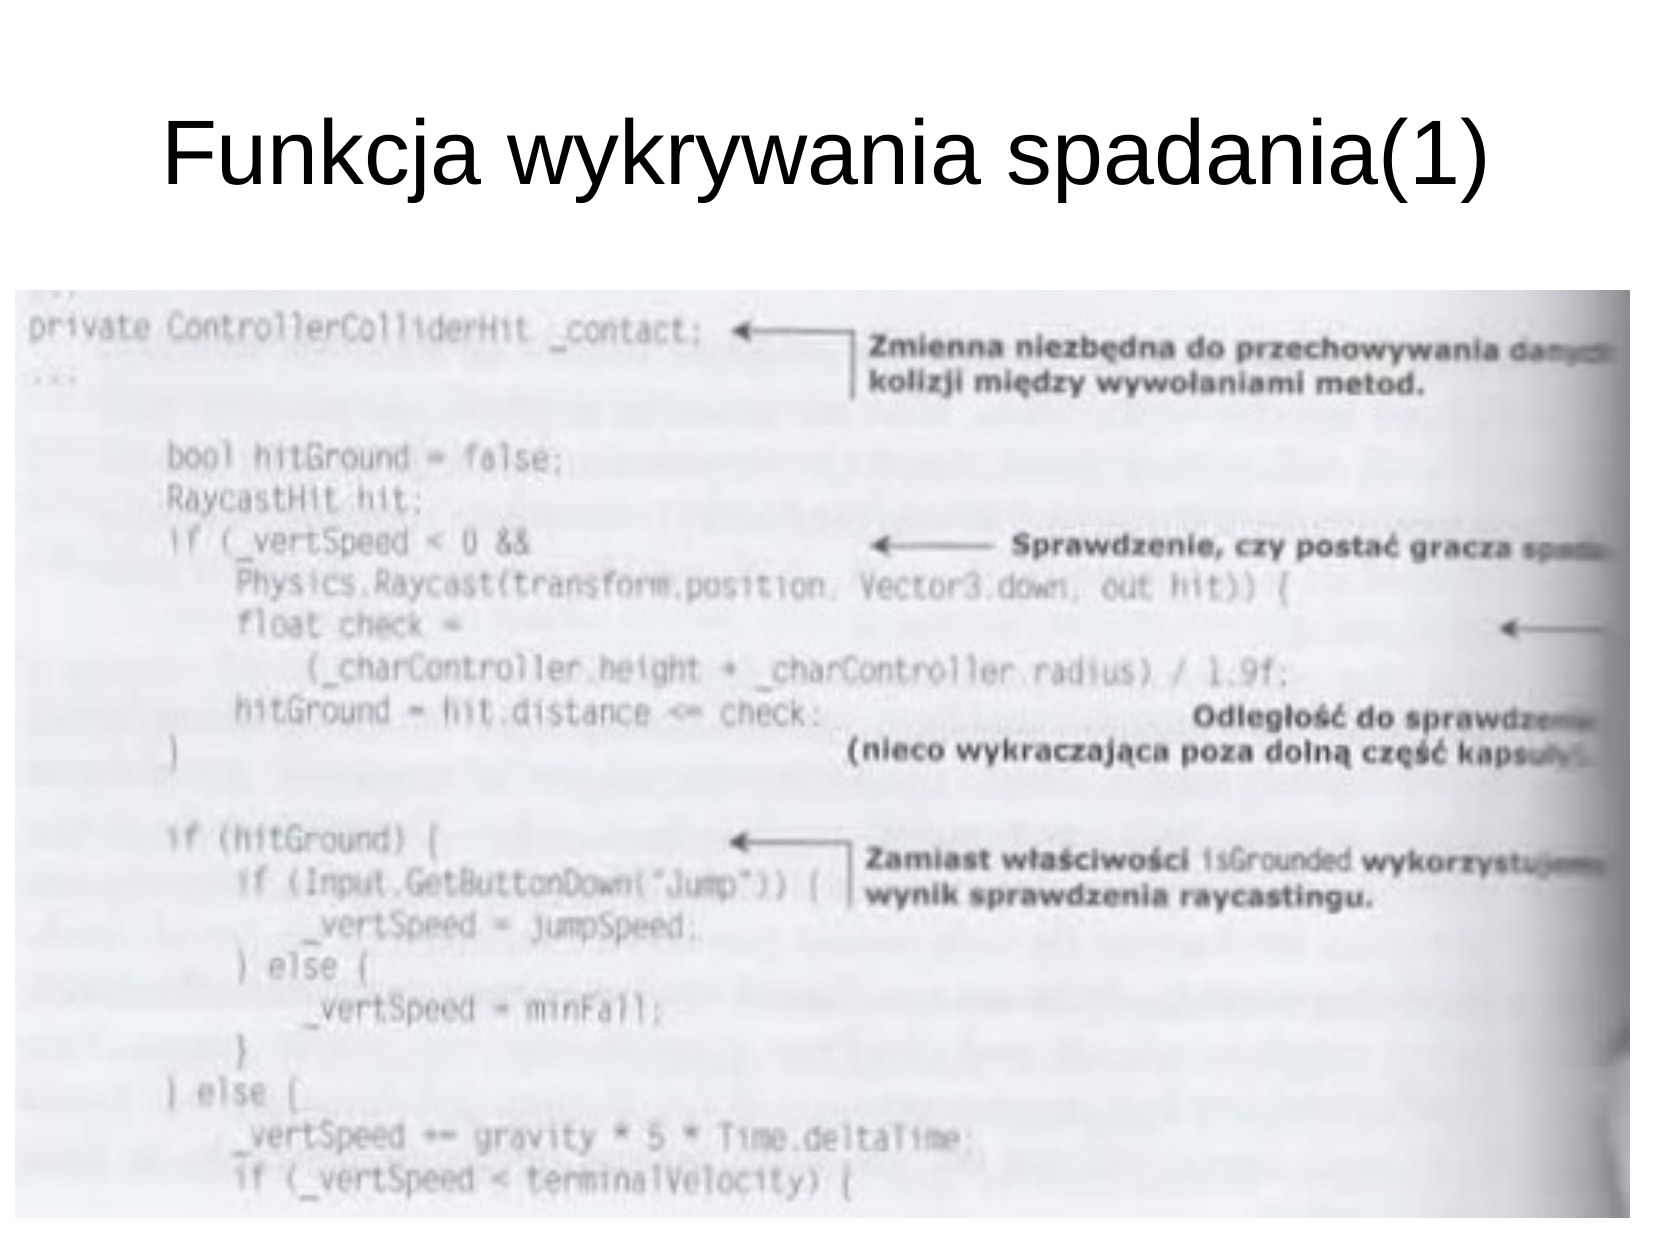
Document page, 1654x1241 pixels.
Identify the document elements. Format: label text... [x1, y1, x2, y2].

picture [15, 290, 1630, 1218]
title Funkcja wykrywania spadania(1) [82, 49, 1571, 257]
